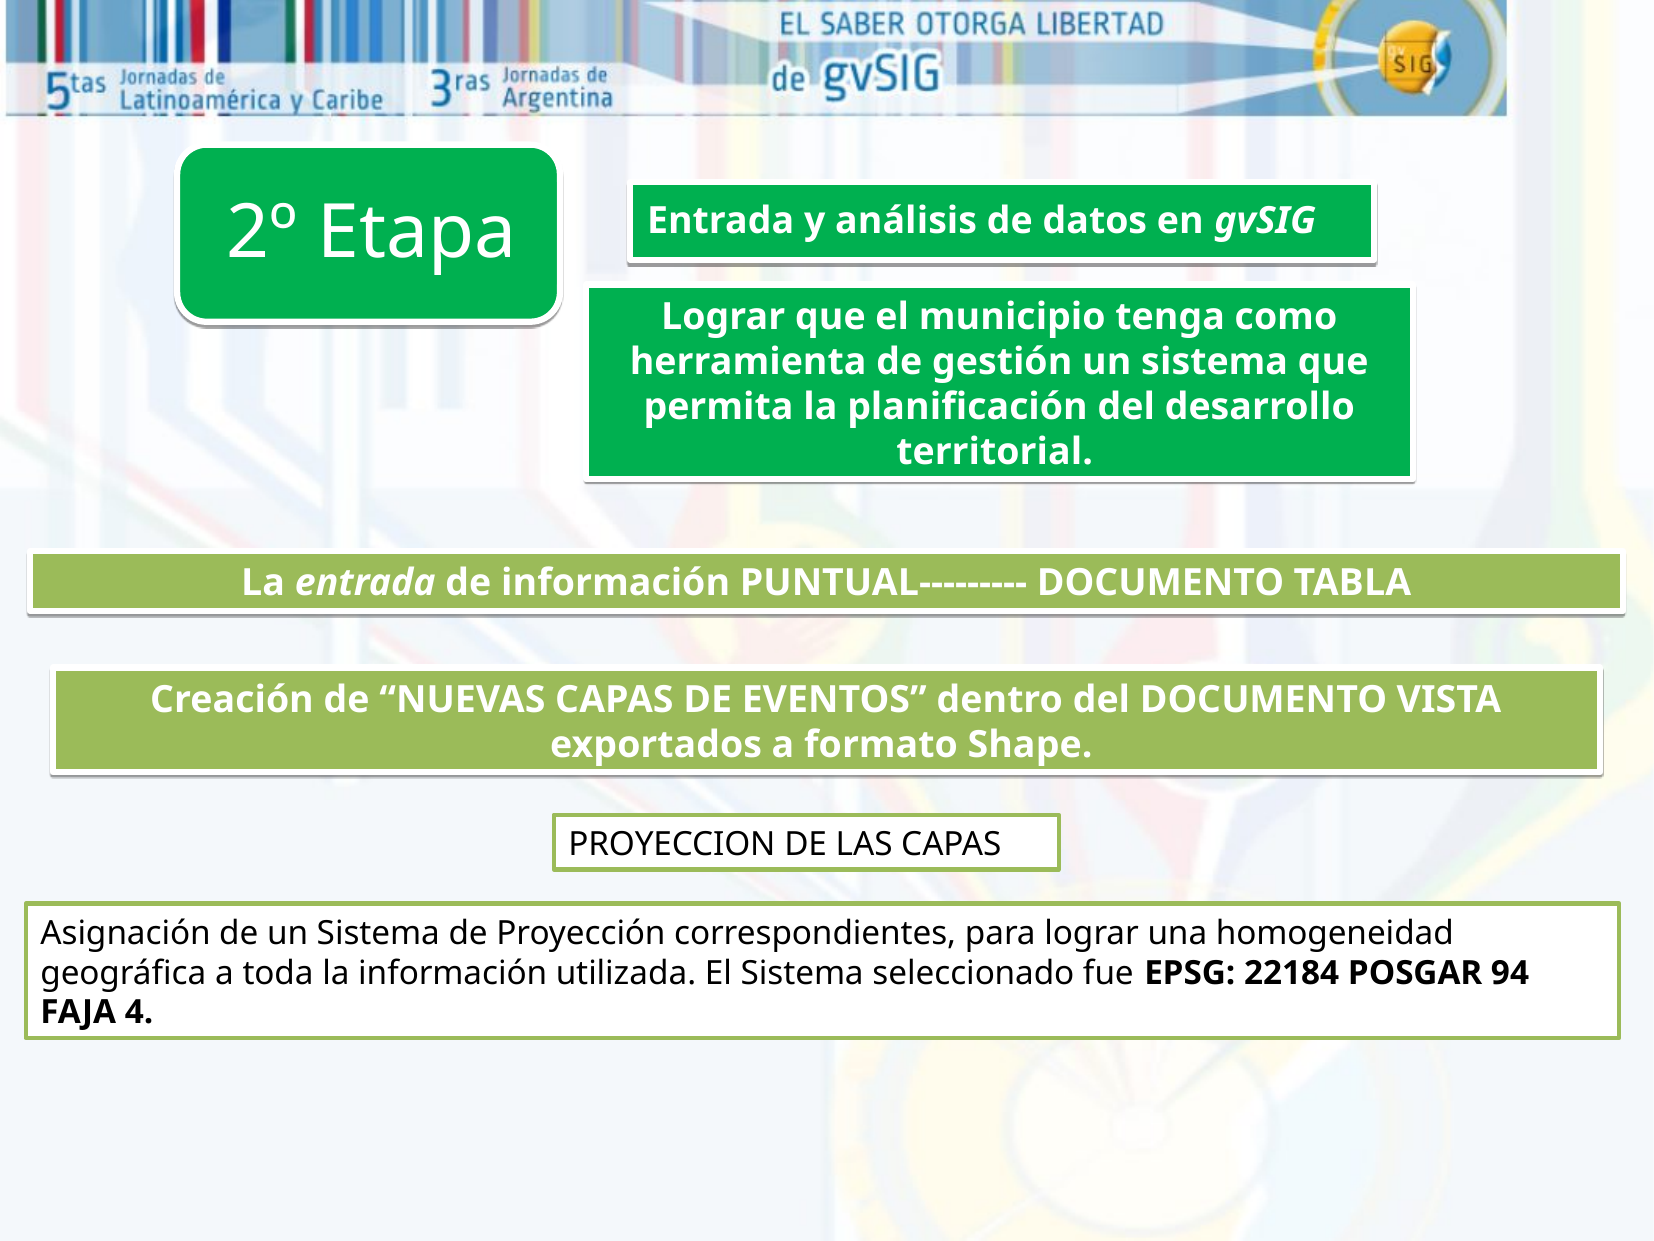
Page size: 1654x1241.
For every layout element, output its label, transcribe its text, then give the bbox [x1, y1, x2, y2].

text_box 2º Etapa [187, 182, 557, 285]
text_box Lograr que el municipio tenga como herramienta de gestión un sistema que permita la planificación del desarrollo territorial. [586, 284, 1413, 480]
text_box Creación de “NUEVAS CAPAS DE EVENTOS” dentro del DOCUMENTO VISTA exportados a formato Shape. [52, 667, 1601, 773]
text_box La entrada de información PUNTUAL--------- DOCUMENTO TABLA [29, 551, 1624, 611]
text_box [177, 144, 561, 322]
text_box Asignación de un Sistema de Proyección correspondientes, para lograr una homogeneidad geográfica a toda la información utilizada. El Sistema seleccionado fue EPSG: 22184 POSGAR 94 FAJA 4. [25, 903, 1620, 1039]
text_box PROYECCION DE LAS CAPAS [553, 814, 1059, 870]
picture [0, 0, 1654, 1241]
text_box Entrada y análisis de datos en gvSIG [629, 182, 1375, 260]
